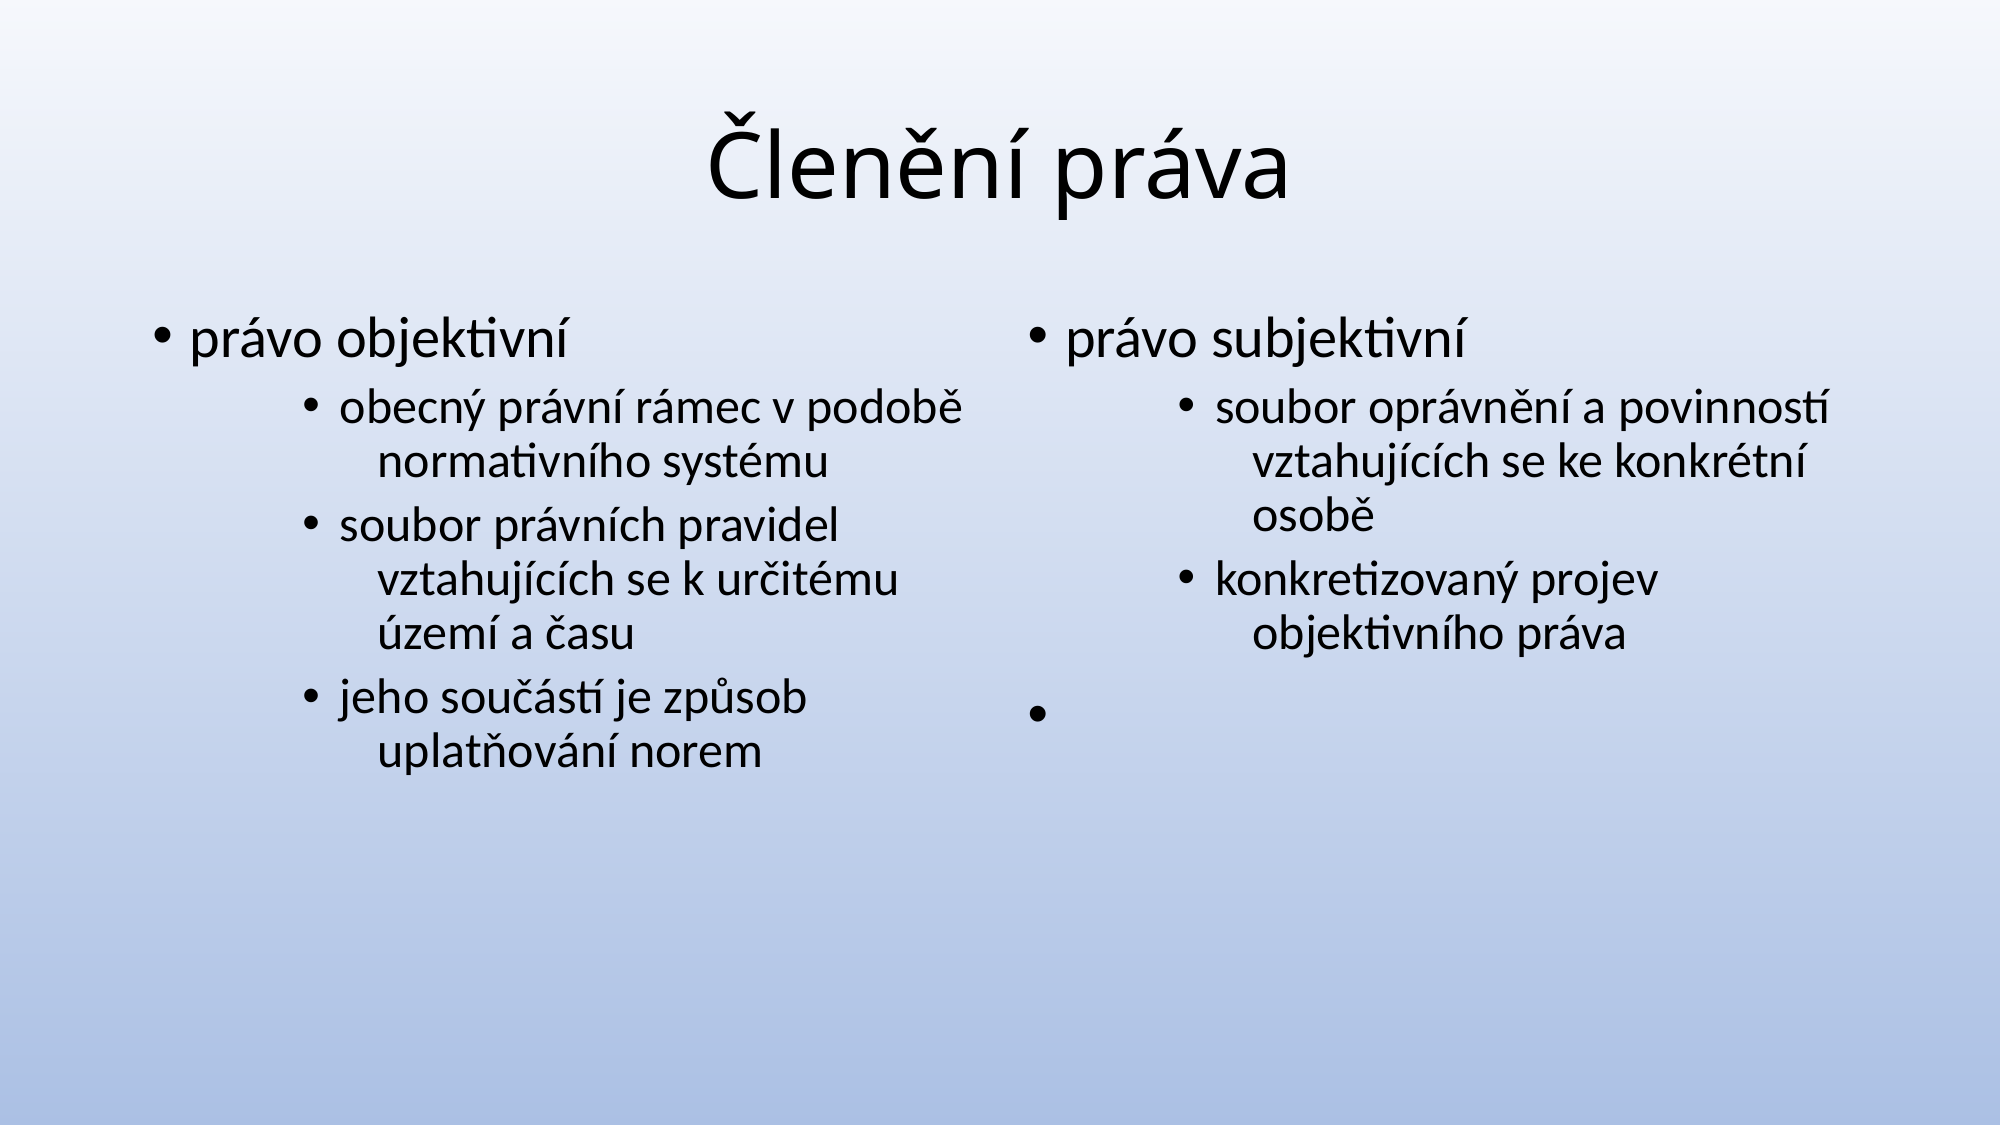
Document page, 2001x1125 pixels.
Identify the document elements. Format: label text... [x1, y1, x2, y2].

list právo objektivní obecný právní rámec v podobě normativního systému soubor právních pravidel vztahujících se k určitému území a času jeho součástí je způsob uplatňování norem [137, 299, 988, 1014]
title Členění práva [137, 59, 1863, 278]
list právo subjektivní soubor oprávnění a povinností vztahujících se ke konkrétní osobě konkretizovaný projev objektivního práva [1012, 299, 1863, 1014]
